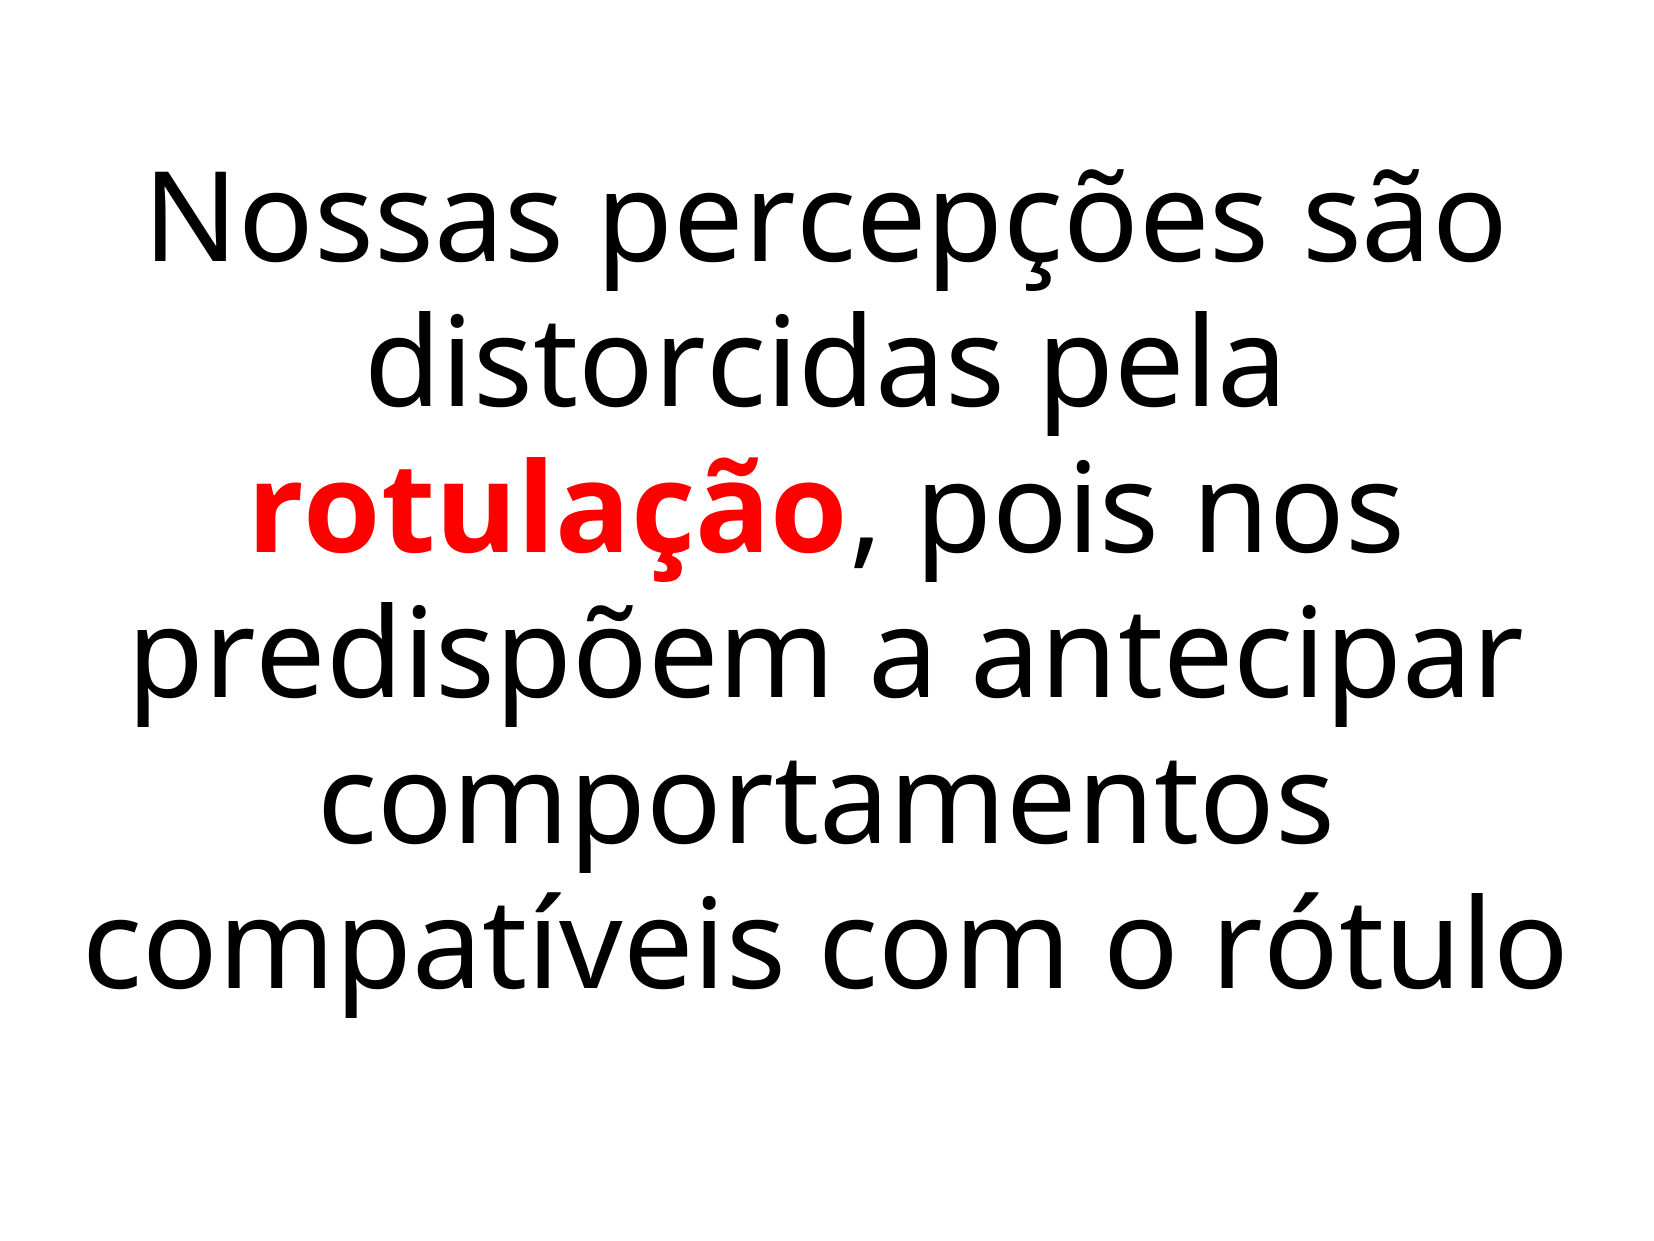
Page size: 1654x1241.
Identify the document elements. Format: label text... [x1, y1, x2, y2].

text_box Nossas percepções são distorcidas pela rotulação, pois nos predispõem a antecipar comportamentos compatíveis com o rótulo [82, 144, 1571, 1015]
